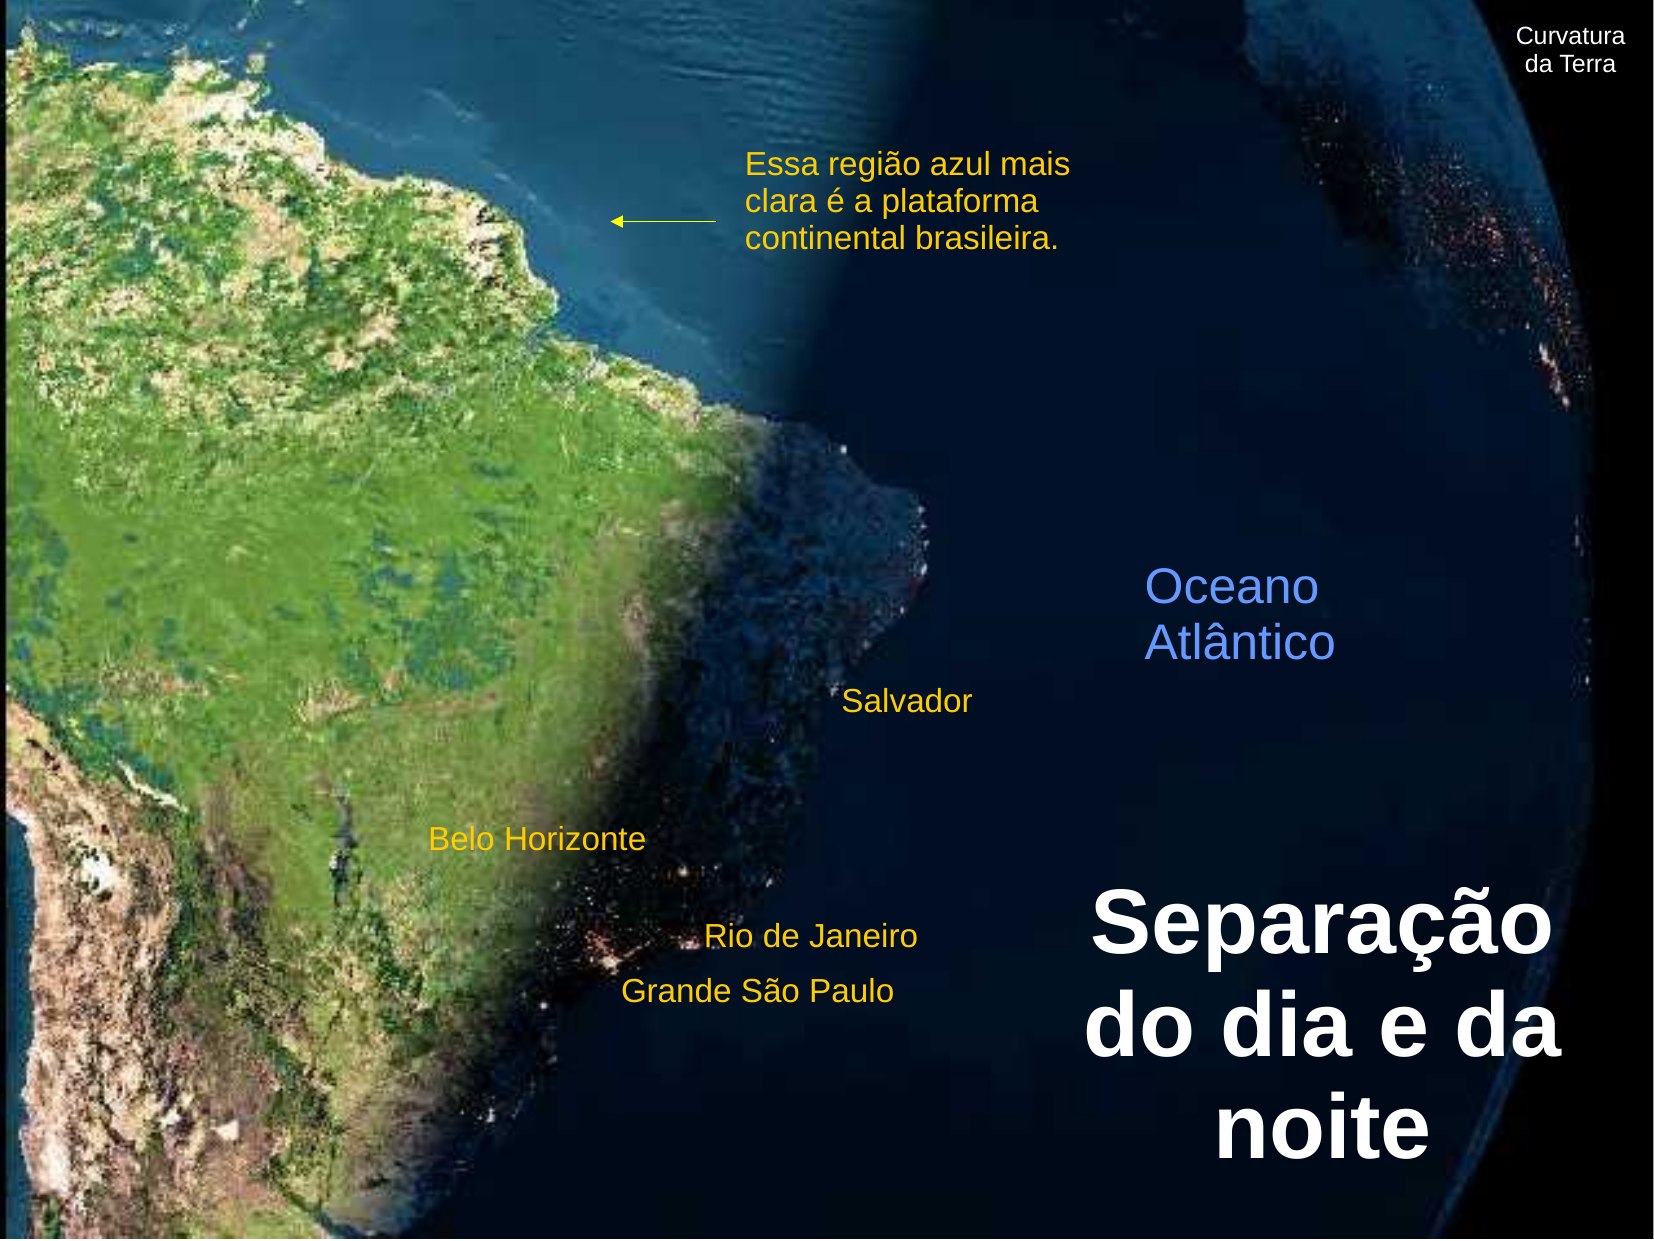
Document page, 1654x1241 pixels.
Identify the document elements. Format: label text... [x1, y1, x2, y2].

text_box Essa região azul mais clara é a plataforma continental brasileira. [730, 137, 1130, 265]
text_box Salvador [826, 675, 1117, 728]
text_box Belo Horizonte [413, 812, 703, 866]
text_box Oceano Atlântico [1129, 551, 1420, 679]
text_box Curvatura da Terra [1488, 13, 1654, 86]
text_box Rio de Janeiro [688, 909, 1033, 962]
picture [0, 0, 1654, 1239]
title Separação do dia e da noite [1033, 834, 1613, 1216]
text_box Grande São Paulo [606, 964, 1033, 1018]
